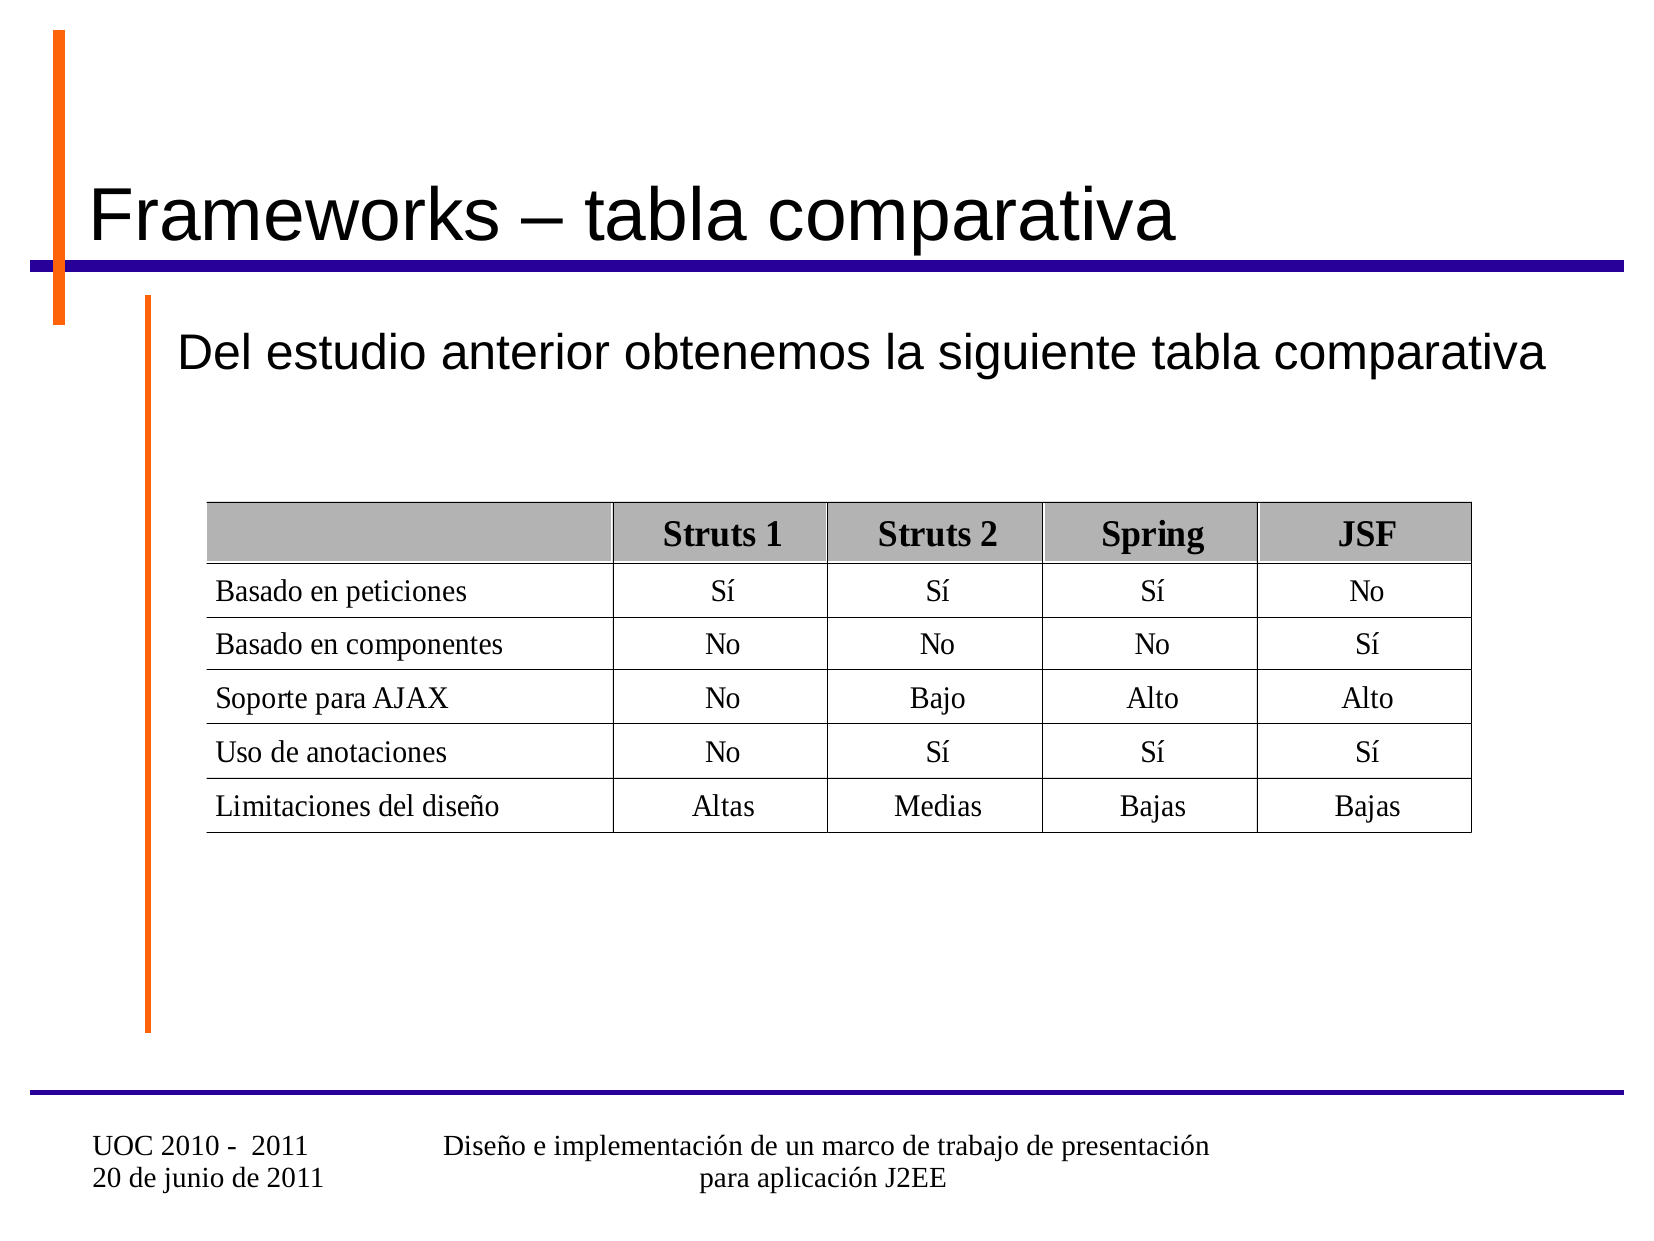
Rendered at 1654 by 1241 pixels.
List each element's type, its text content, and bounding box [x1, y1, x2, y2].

title Frameworks – tabla comparativa [88, 49, 1371, 257]
list Del estudio anterior obtenemos la siguiente tabla comparativa [177, 324, 1571, 1034]
chart [206, 501, 1654, 916]
